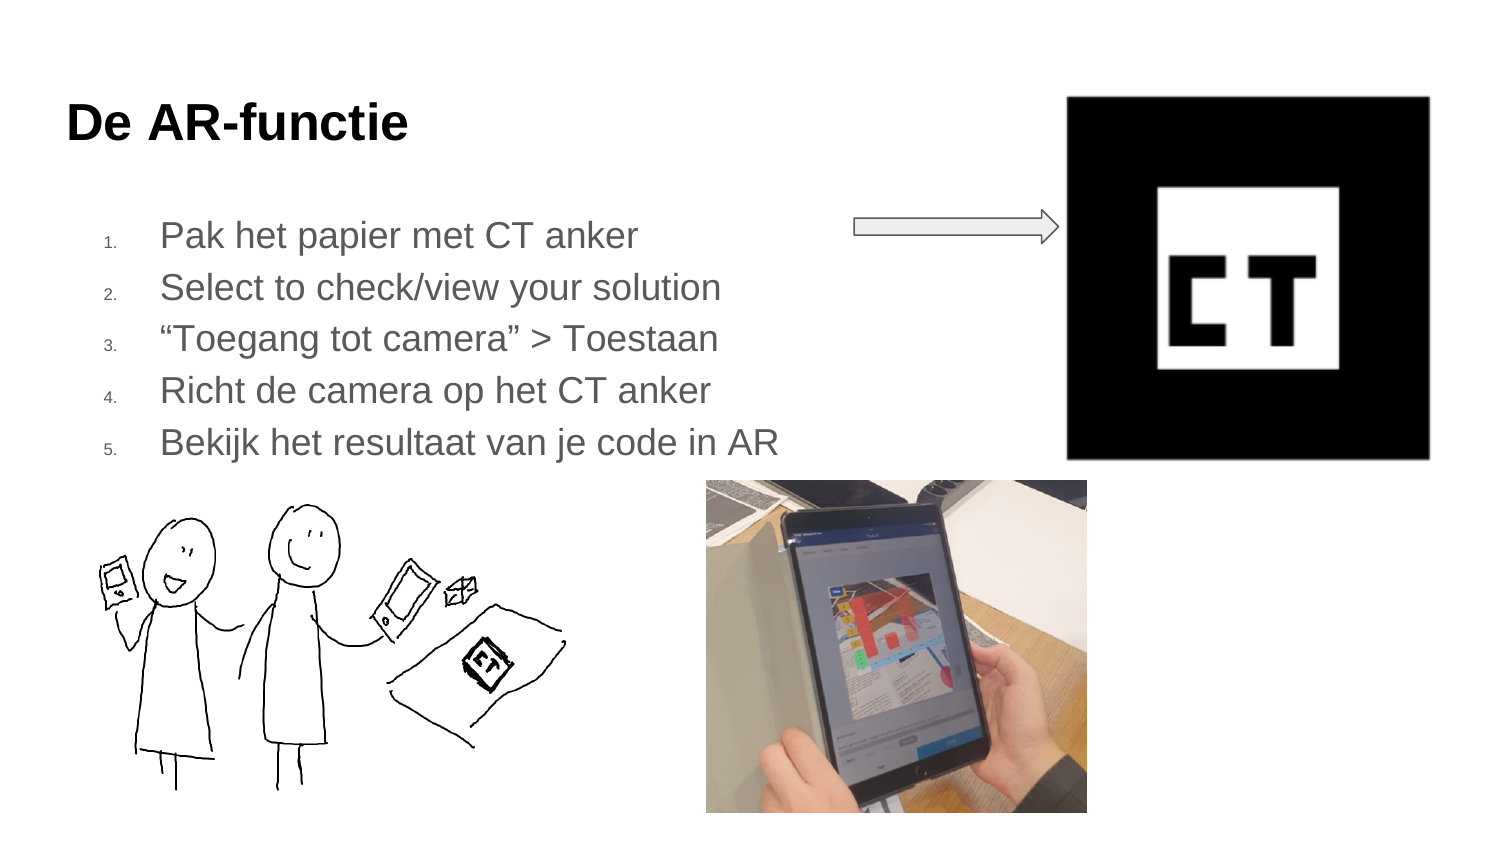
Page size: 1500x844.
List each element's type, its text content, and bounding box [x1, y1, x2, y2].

picture [91, 496, 574, 798]
title De AR-functie [51, 72, 1050, 167]
list Pak het papier met CT anker Select to check/view your solution “Toegang tot camera” > Toestaan Richt de camera op het CT anker Bekijk het resultaat van je code in AR [51, 189, 1449, 750]
text_box [854, 209, 1059, 244]
picture [1050, 72, 1449, 473]
picture [706, 480, 1087, 813]
